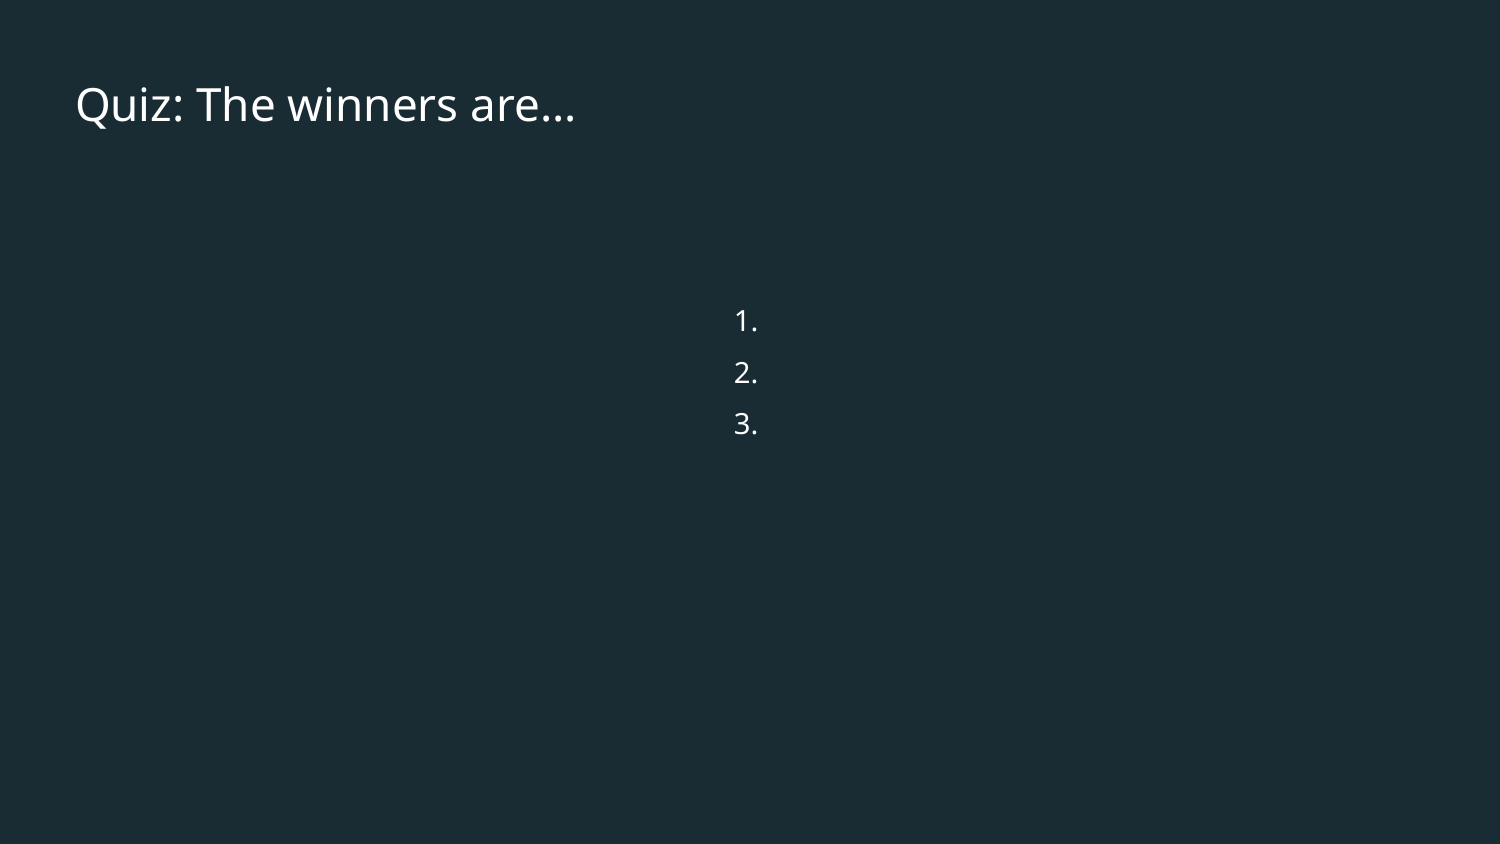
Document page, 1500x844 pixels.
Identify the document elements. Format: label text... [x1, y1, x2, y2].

title Quiz: The winners are… [75, 33, 1425, 175]
list 1. 2. 3. [75, 197, 1425, 687]
